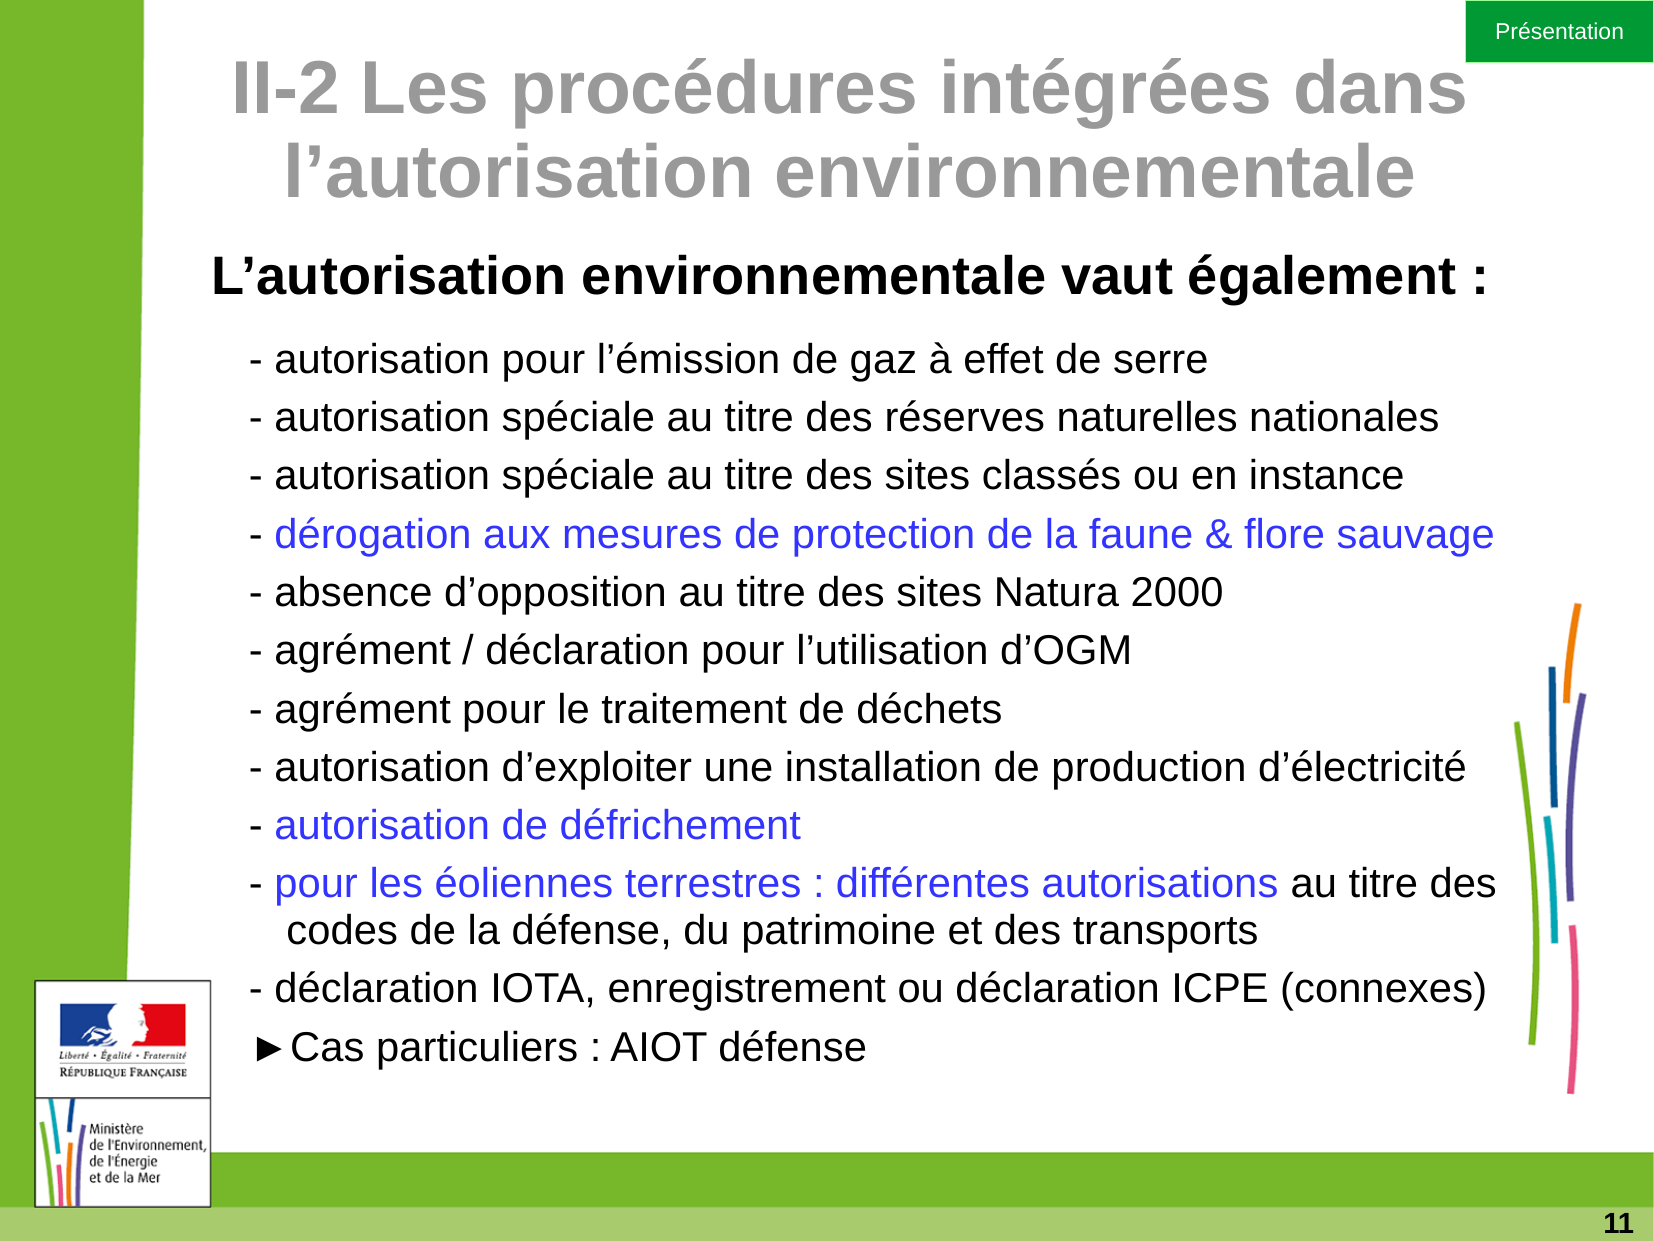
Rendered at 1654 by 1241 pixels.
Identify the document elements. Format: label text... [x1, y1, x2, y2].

picture [0, 0, 1654, 1241]
text_box Présentation [1465, 0, 1654, 63]
list L’autorisation environnementale vaut également : - autorisation pour l’émission de gaz à effet de serre - autorisation spéciale au titre des réserves naturelles nationales - autorisation spéciale au titre des sites classés ou en instance - dérogation aux mesures de protection de la faune & flore sauvage - absence d’opposition au titre des sites Natura 2000 - agrément / déclaration pour l’utilisation d’OGM - agrément pour le traitement de déchets - autorisation d’exploiter une installation de production d’électricité - autorisation de défrichement - pour les éoliennes terrestres : différentes autorisations au titre des codes de la défense, du patrimoine et des transports - déclaration IOTA, enregistrement ou déclaration ICPE (connexes) ►Cas particuliers : AIOT défense [211, 245, 1541, 1187]
title II-2 Les procédures intégrées dans l’autorisation environnementale [106, 3, 1595, 256]
